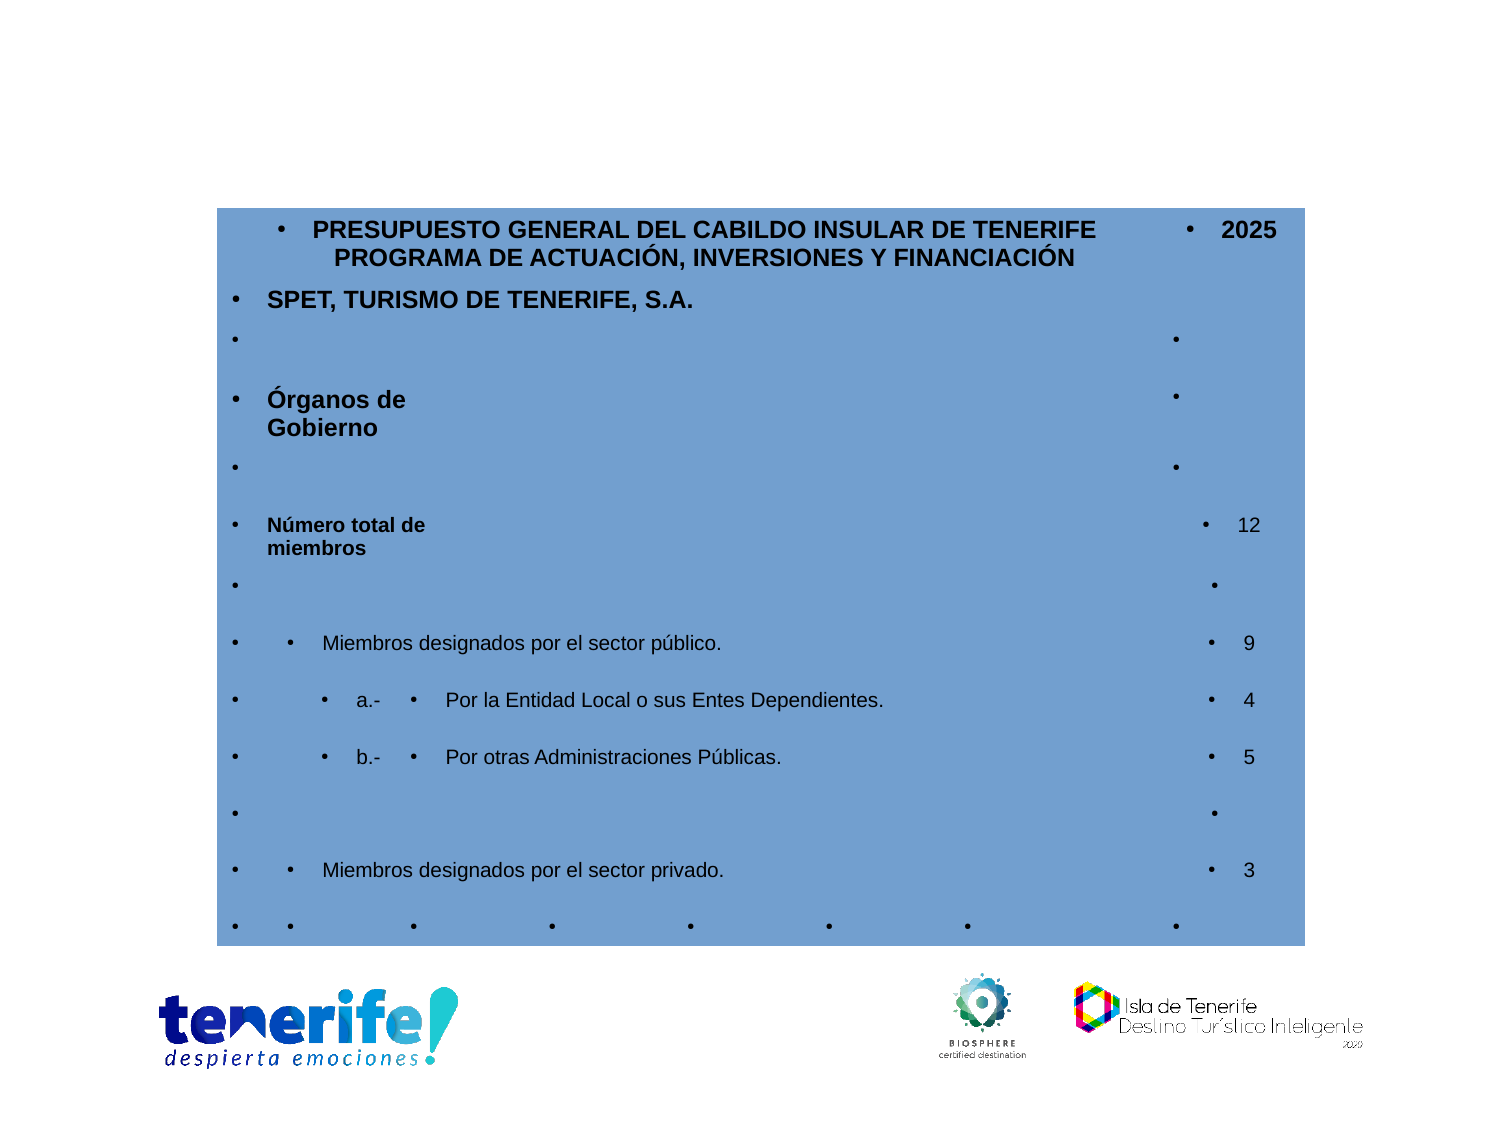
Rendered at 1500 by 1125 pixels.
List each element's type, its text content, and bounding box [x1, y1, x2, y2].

table_cell [811, 738, 949, 795]
table_cell [672, 379, 811, 449]
table_cell Número total de miembros [217, 506, 534, 568]
table_cell [949, 449, 1158, 506]
table_cell [672, 449, 811, 506]
table_cell [672, 322, 811, 379]
table_cell [811, 449, 949, 506]
table_cell [811, 624, 949, 681]
table_cell [672, 908, 811, 946]
table_cell [1158, 795, 1305, 852]
table_cell [217, 908, 272, 946]
table_cell 3 [1158, 852, 1305, 908]
table_cell Miembros designados por el sector público. [272, 624, 811, 681]
table_cell [949, 795, 1158, 852]
table_cell [949, 908, 1158, 946]
table_cell a.- [272, 681, 395, 738]
table_cell [217, 322, 272, 379]
table_header PRESUPUESTO GENERAL DEL CABILDO INSULAR DE TENERIFE PROGRAMA DE ACTUACIÓN, INVERSIONES Y FINANCIACIÓN [217, 208, 1158, 279]
table_cell [811, 908, 949, 946]
table_cell [949, 681, 1158, 738]
table_cell Órganos de Gobierno [217, 379, 534, 449]
table_cell [272, 795, 395, 852]
table_cell [217, 852, 272, 908]
table_cell [217, 738, 272, 795]
table_cell [949, 738, 1158, 795]
table_cell [1158, 449, 1305, 506]
table_cell 12 [1158, 506, 1305, 568]
table_cell [811, 795, 949, 852]
table_cell [534, 449, 672, 506]
table_cell [1158, 568, 1305, 624]
table_cell [811, 322, 949, 379]
table_cell [1158, 322, 1305, 379]
table_cell [811, 506, 949, 568]
table_cell 9 [1158, 624, 1305, 681]
picture [159, 987, 458, 1069]
table_cell Miembros designados por el sector privado. [272, 852, 811, 908]
table_cell [395, 908, 534, 946]
table_cell Por otras Administraciones Públicas. [395, 738, 811, 795]
table_cell [1158, 379, 1305, 449]
table_cell [534, 908, 672, 946]
table_cell [949, 322, 1158, 379]
table_cell [534, 568, 672, 624]
table_cell [811, 379, 949, 449]
picture [1074, 981, 1363, 1051]
picture [918, 963, 1046, 1069]
table_cell [217, 449, 272, 506]
table_cell [395, 795, 534, 852]
table_cell b.- [272, 738, 395, 795]
table_cell [811, 852, 949, 908]
table_cell [534, 322, 672, 379]
table_cell [1158, 908, 1305, 946]
table_cell Por la Entidad Local o sus Entes Dependientes. [395, 681, 949, 738]
table_cell [217, 624, 272, 681]
table_cell [217, 681, 272, 738]
table_cell [534, 506, 672, 568]
table_cell [949, 624, 1158, 681]
table_cell [272, 449, 395, 506]
table_cell [672, 506, 811, 568]
table_cell [949, 506, 1158, 568]
table_cell [811, 568, 949, 624]
table_header 2025 [1158, 208, 1305, 279]
table_cell [672, 795, 811, 852]
table_cell [534, 379, 672, 449]
table_cell [949, 379, 1158, 449]
table_cell [672, 568, 811, 624]
table_cell 5 [1158, 738, 1305, 795]
table_cell [395, 322, 534, 379]
table_cell [395, 568, 534, 624]
table_cell 4 [1158, 681, 1305, 738]
table_cell [272, 908, 395, 946]
table_cell [534, 795, 672, 852]
table_cell [949, 568, 1158, 624]
table_cell [949, 852, 1158, 908]
table_cell SPET, TURISMO DE TENERIFE, S.A. [217, 279, 1305, 322]
table_cell [217, 568, 272, 624]
table_cell [272, 568, 395, 624]
table_cell [272, 322, 395, 379]
table_cell [217, 795, 272, 852]
table_cell [395, 449, 534, 506]
